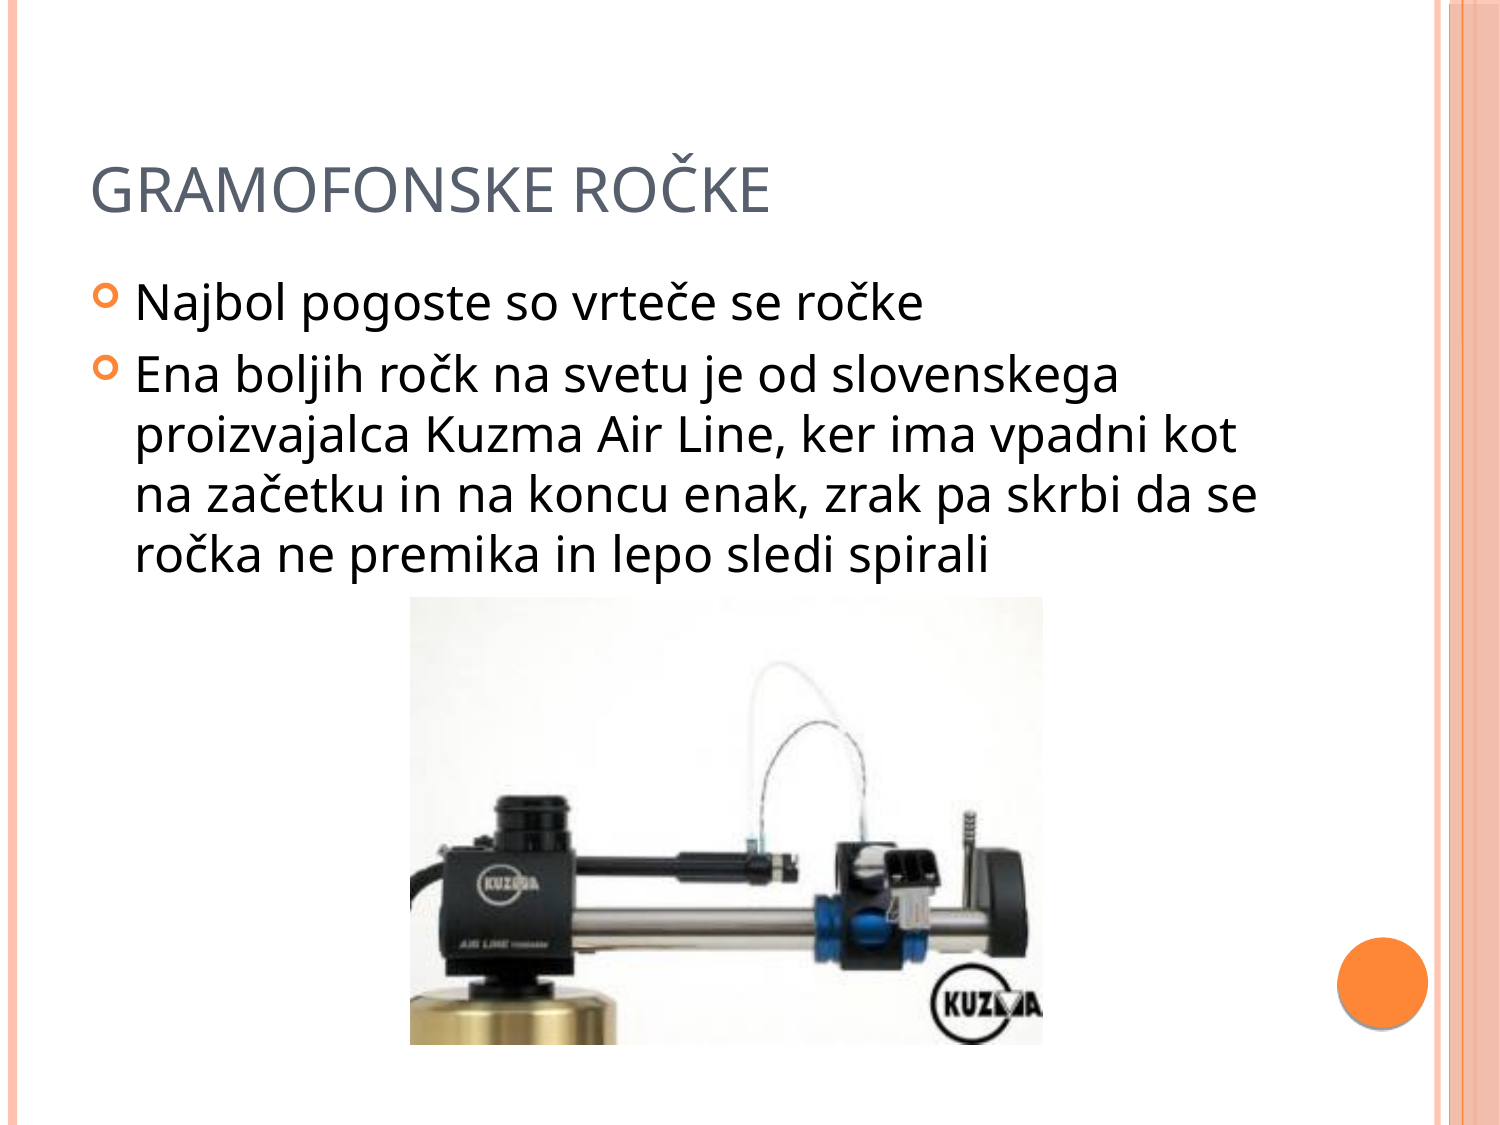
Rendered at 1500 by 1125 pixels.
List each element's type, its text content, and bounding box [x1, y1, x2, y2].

title Gramofonske ročke [75, 45, 1300, 233]
picture [410, 597, 1043, 1045]
list Najbol pogoste so vrteče se ročke Ena boljih ročk na svetu je od slovenskega proizvajalca Kuzma Air Line, ker ima vpadni kot na začetku in na koncu enak, zrak pa skrbi da se ročka ne premika in lepo sledi spirali [75, 262, 1300, 1062]
